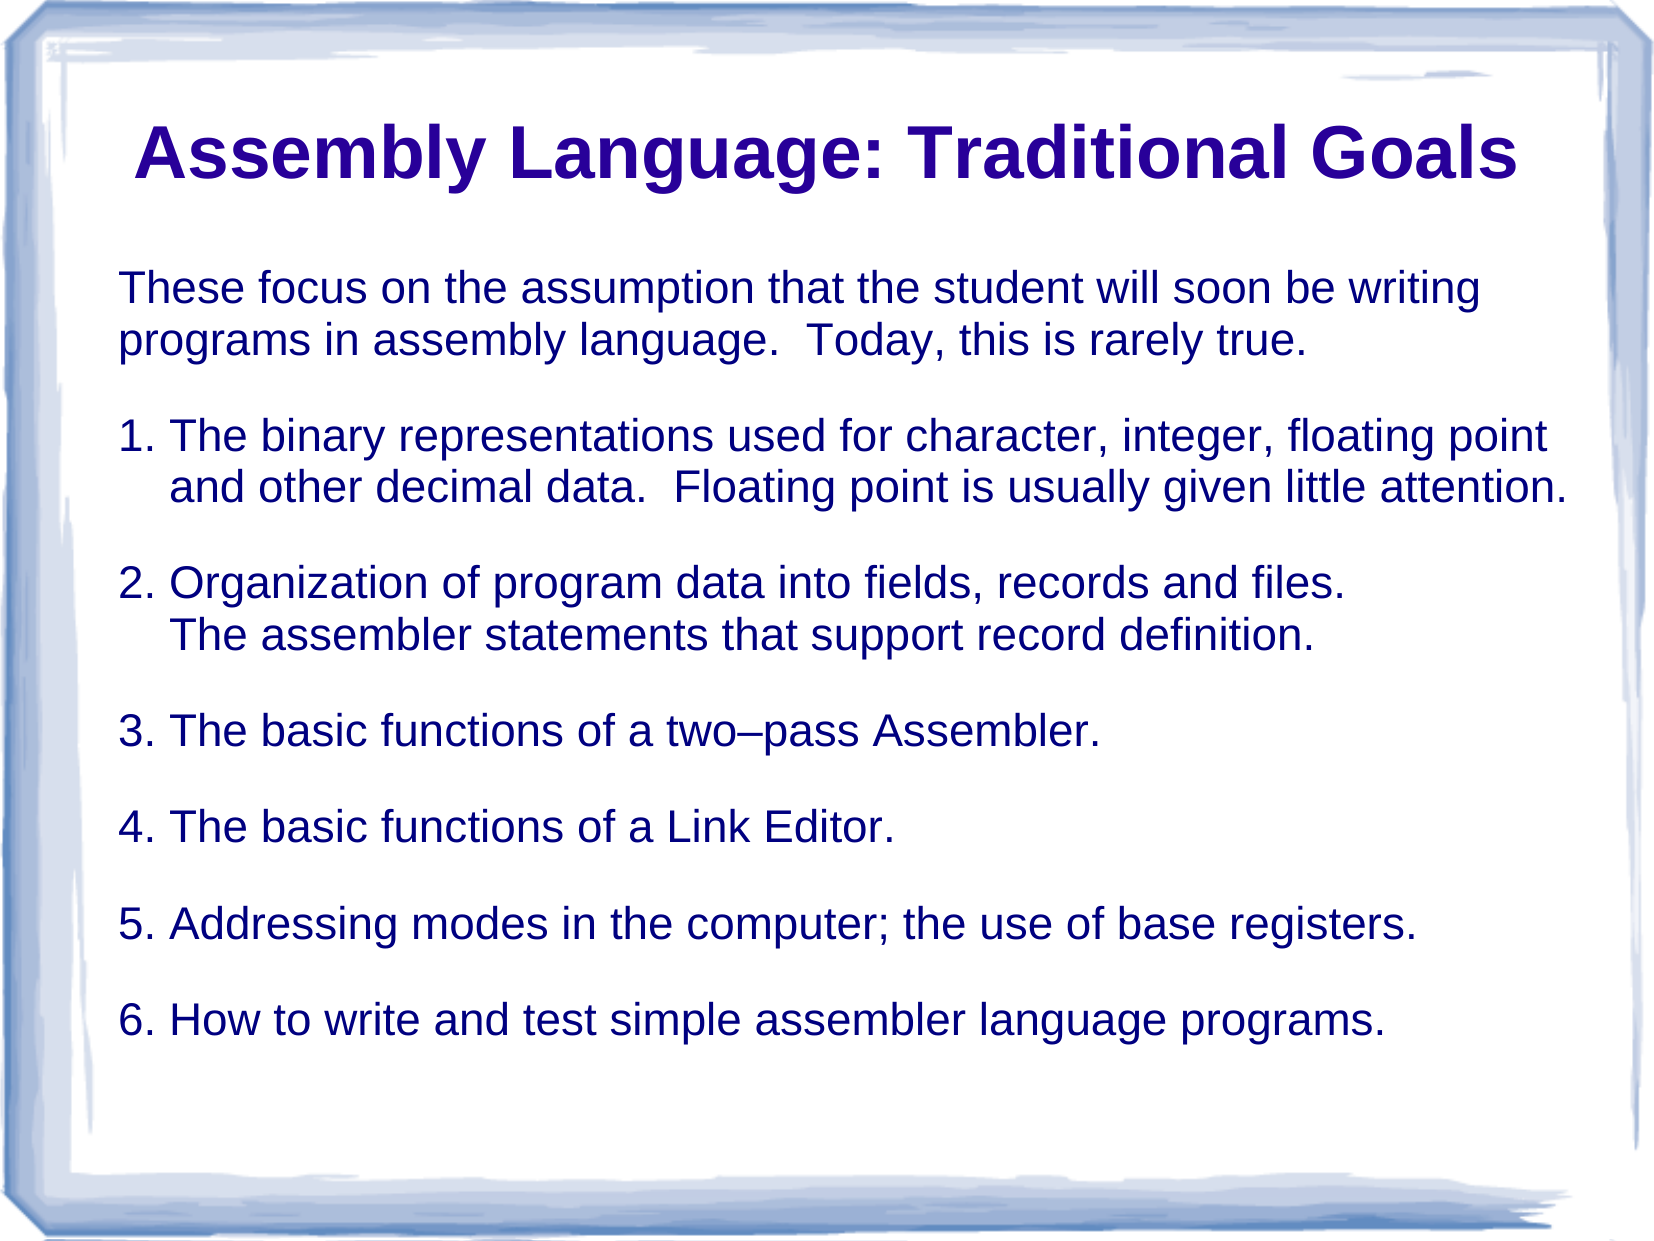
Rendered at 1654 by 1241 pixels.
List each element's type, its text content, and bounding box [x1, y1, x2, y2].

list These focus on the assumption that the student will soon be writing programs in assembly language. Today, this is rarely true. 1. The binary representations used for character, integer, floating point and other decimal data. Floating point is usually given little attention. 2. Organization of program data into fields, records and files. The assembler statements that support record definition. 3. The basic functions of a two–pass Assembler. 4. The basic functions of a Link Editor. 5. Addressing modes in the computer; the use of base registers. 6. How to write and test simple assembler language programs. [118, 262, 1571, 1174]
title Assembly Language: Traditional Goals [82, 56, 1571, 250]
picture [0, 0, 1654, 1241]
